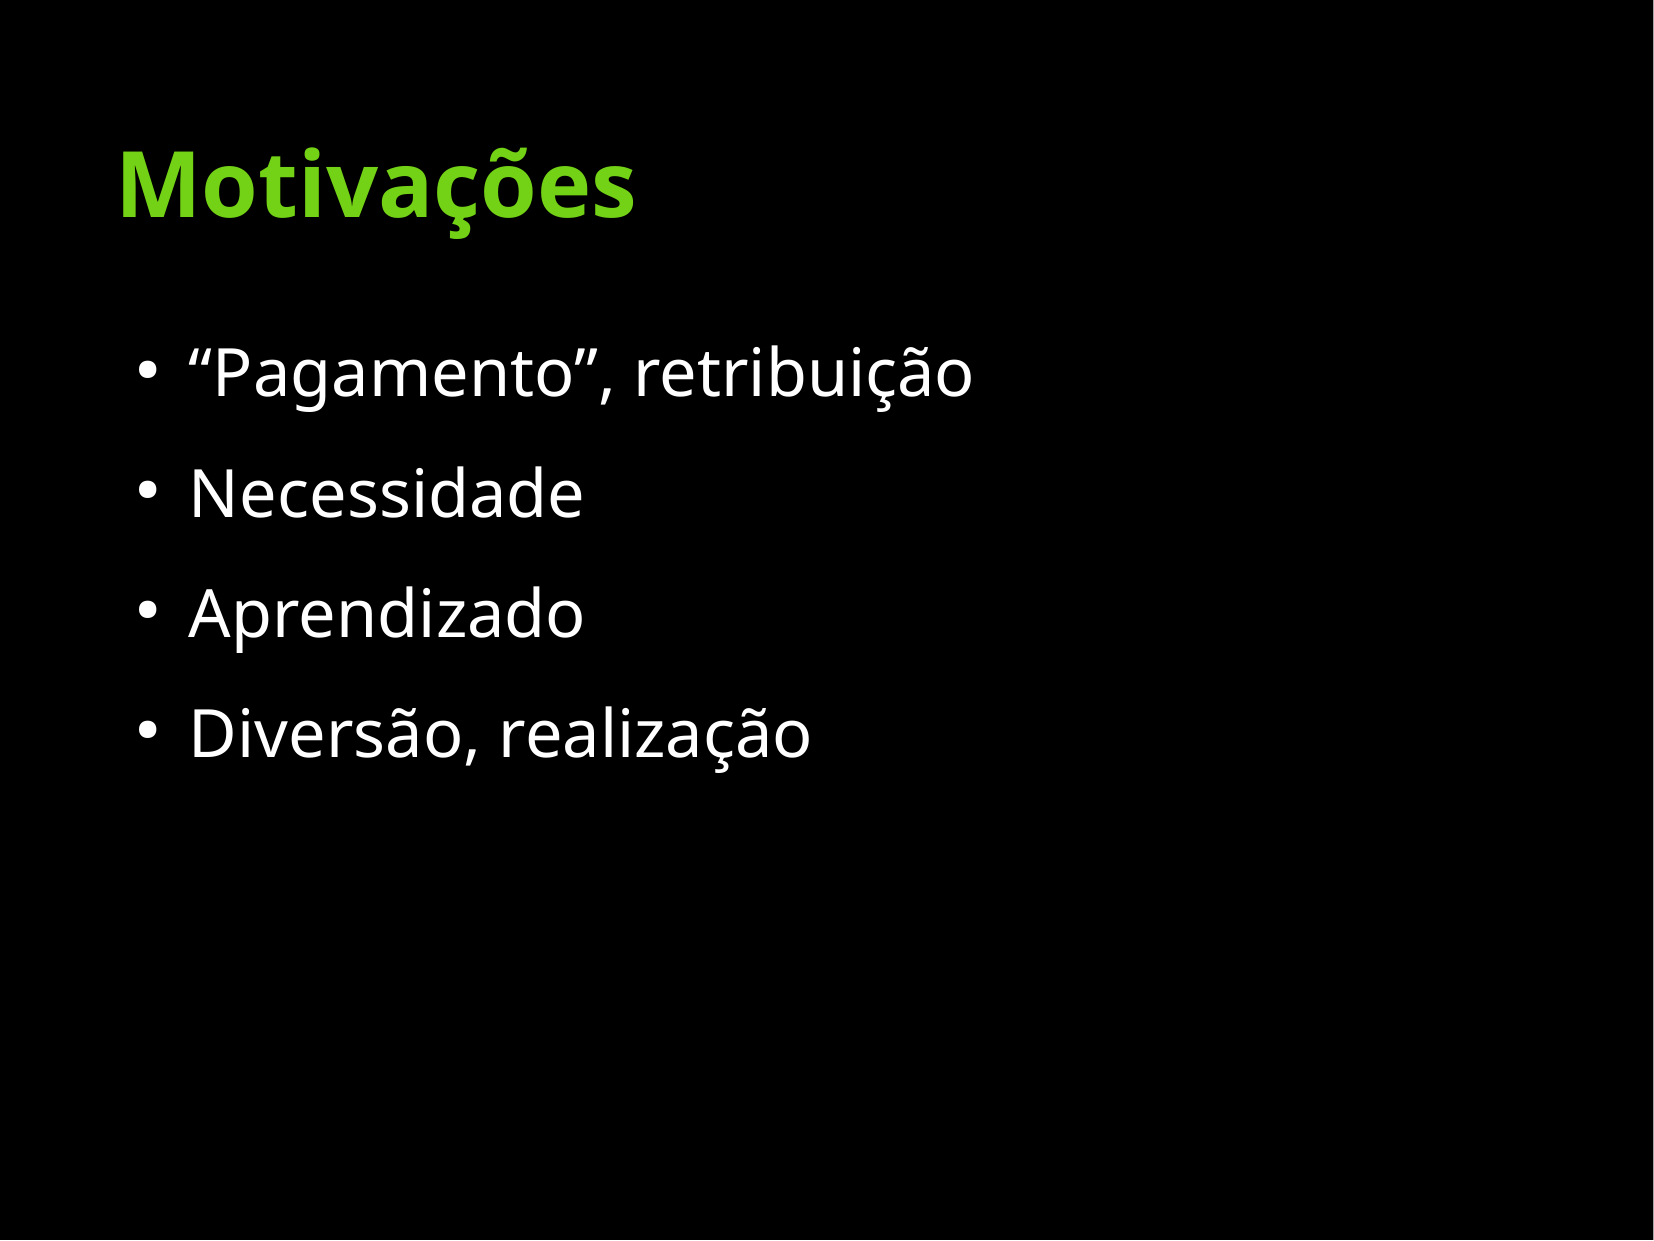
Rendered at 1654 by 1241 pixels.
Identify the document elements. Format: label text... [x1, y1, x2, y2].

title Motivações [115, 78, 1539, 287]
list “Pagamento”, retribuição Necessidade Aprendizado Diversão, realização [118, 325, 1536, 1145]
